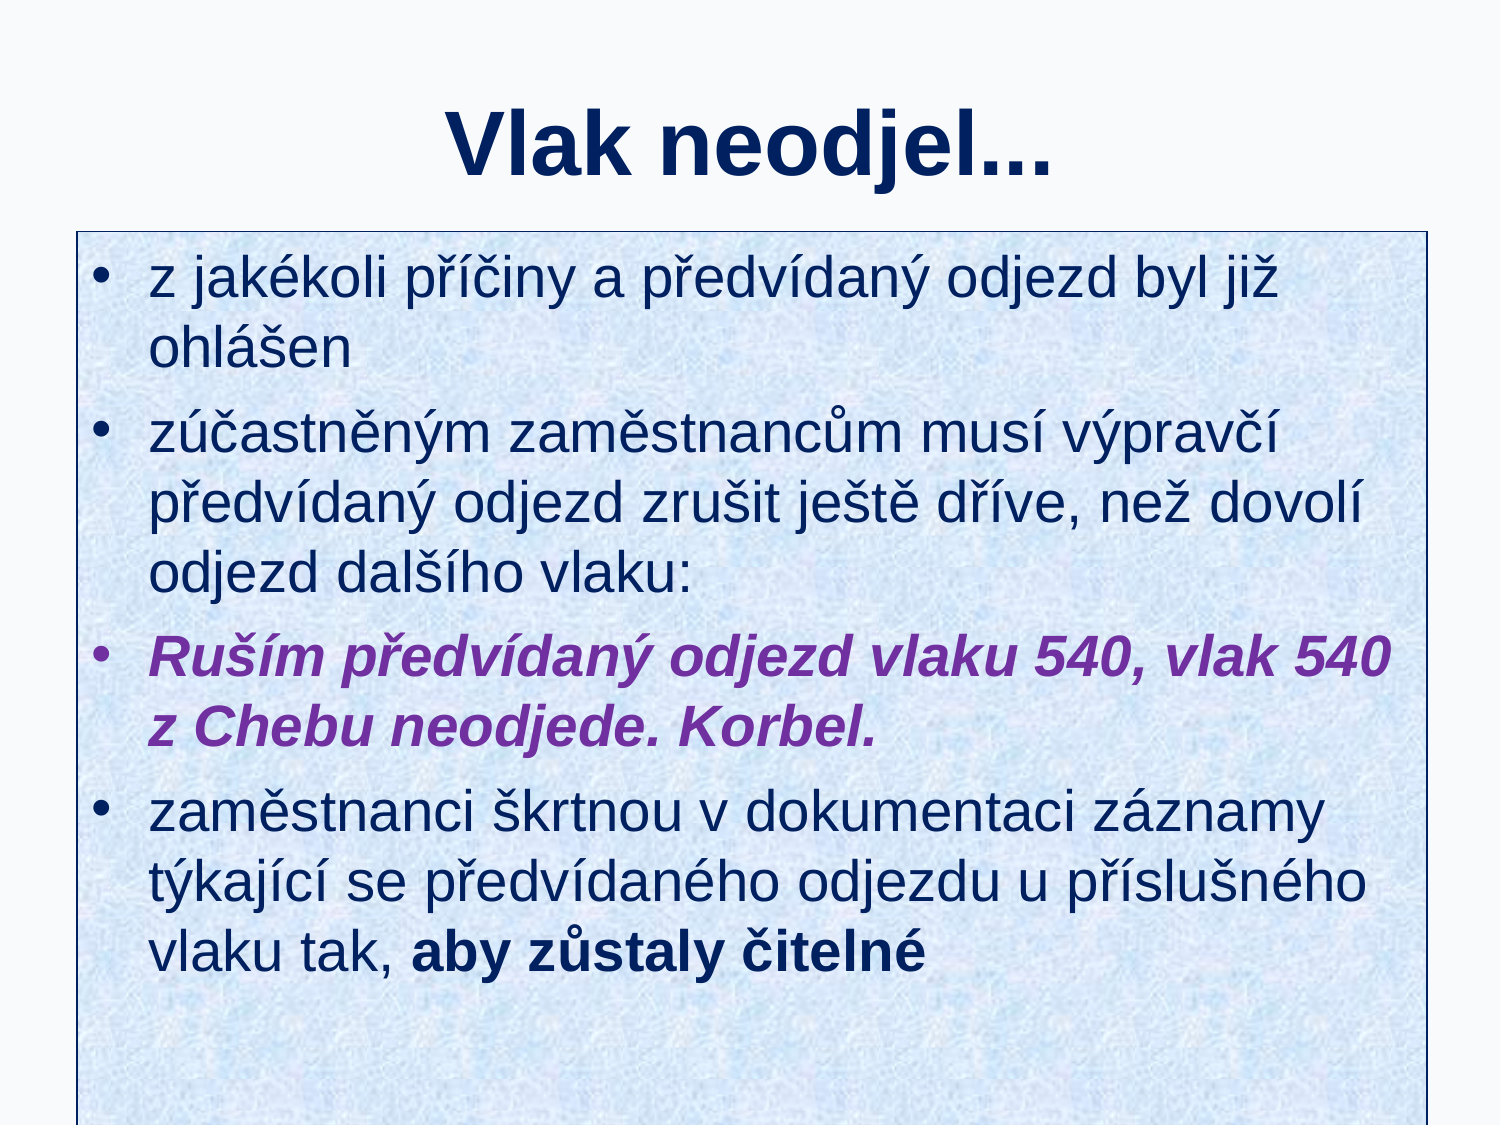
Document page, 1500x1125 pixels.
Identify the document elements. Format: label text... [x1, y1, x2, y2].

list z jakékoli příčiny a předvídaný odjezd byl již ohlášen zúčastněným zaměstnancům musí výpravčí předvídaný odjezd zrušit ještě dříve, než dovolí odjezd dalšího vlaku: Ruším předvídaný odjezd vlaku 540, vlak 540 z Chebu neodjede. Korbel. zaměstnanci škrtnou v dokumentaci záznamy týkající se předvídaného odjezdu u příslušného vlaku tak, aby zůstaly čitelné [76, 231, 1427, 1125]
title Vlak neodjel... [75, 45, 1426, 233]
